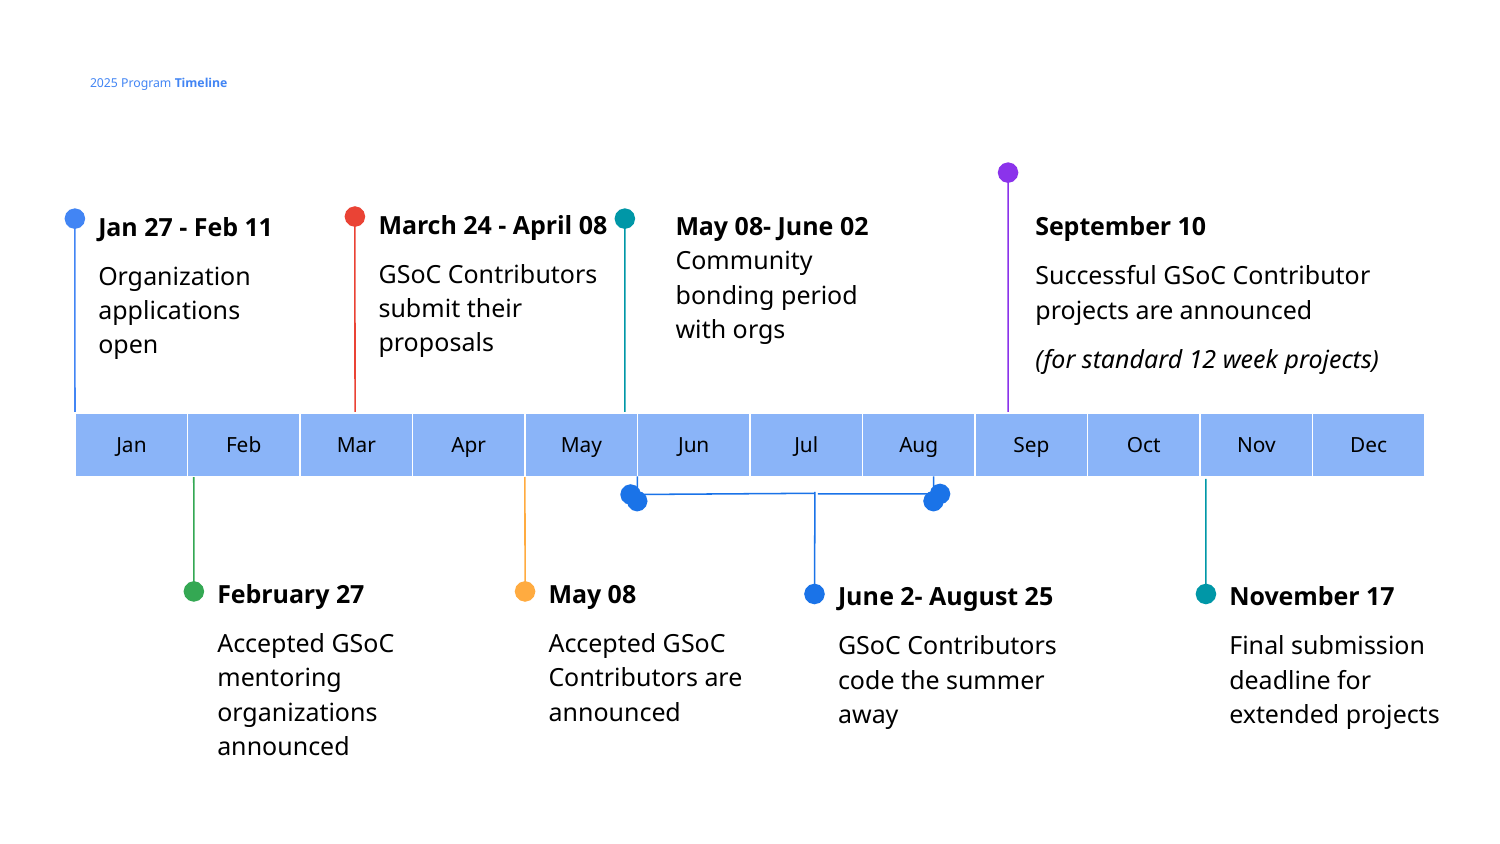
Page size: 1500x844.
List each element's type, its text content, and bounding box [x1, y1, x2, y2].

table_header Mar [301, 414, 412, 476]
table_header Sep [976, 414, 1087, 476]
table_header Feb [188, 414, 299, 476]
table_header Apr [413, 414, 524, 476]
text_box Jan 27 - Feb 11 Organization applications open [88, 197, 315, 369]
table_header Jun [638, 414, 749, 476]
table_header Dec [1313, 414, 1424, 476]
table_header May [526, 414, 637, 476]
table_header Jan [76, 414, 187, 476]
table_header Jul [751, 414, 862, 476]
table_header Nov [1201, 414, 1312, 476]
title 2025 Program Timeline [75, 60, 1425, 137]
table_header Oct [1088, 414, 1199, 476]
text_box March 24 - April 08 GSoC Contributors submit their proposals [369, 195, 626, 367]
text_box May 08 Accepted GSoC Contributors are announced [539, 564, 782, 736]
text_box May 08- June 02 Community bonding period with orgs [666, 196, 909, 354]
text_box June 2- August 25 GSoC Contributors code the summer away [828, 566, 1096, 739]
text_box November 17 Final submission deadline for extended projects [1219, 566, 1463, 739]
text_box September 10 Successful GSoC Contributor projects are announced (for standard 12 week projects) B [1026, 196, 1391, 406]
text_box February 27 Accepted GSoC mentoring organizations announcedephasis copy when needed. [207, 564, 451, 790]
table_header Aug [863, 414, 974, 476]
